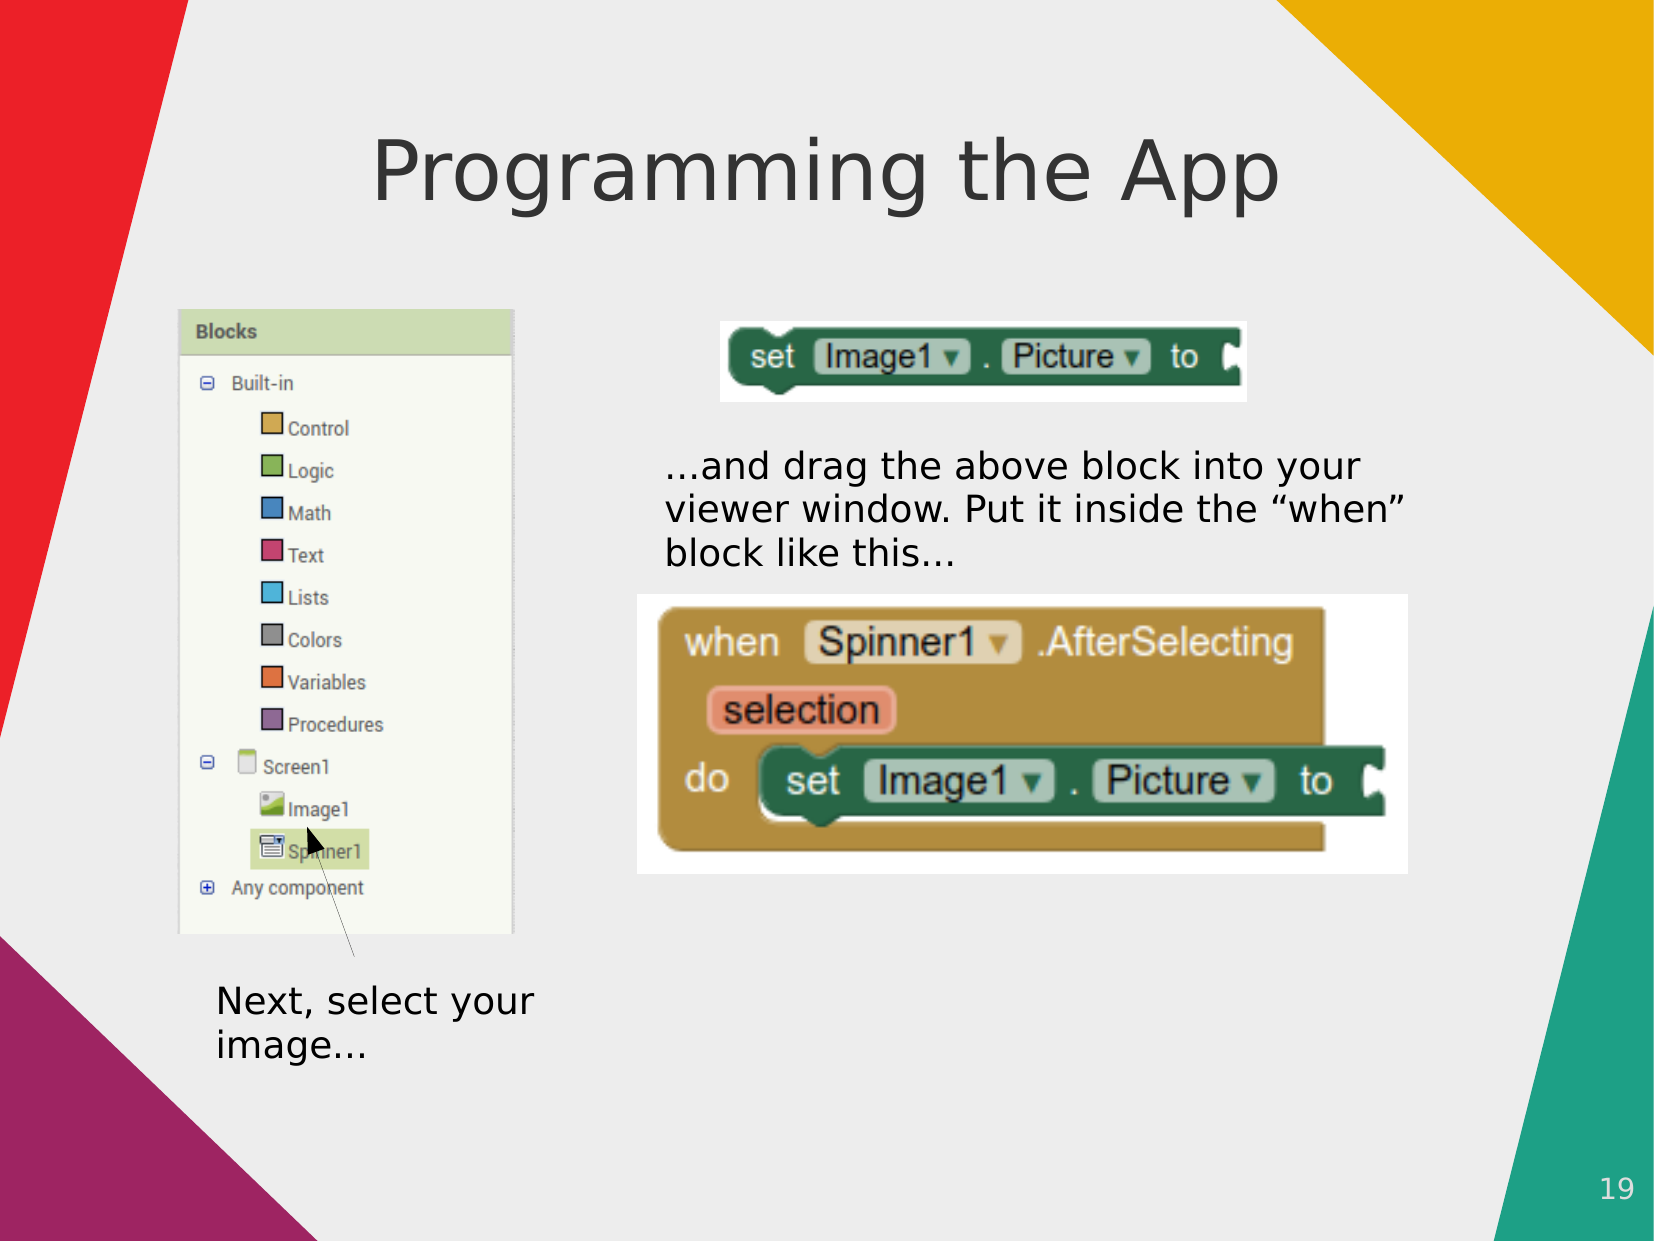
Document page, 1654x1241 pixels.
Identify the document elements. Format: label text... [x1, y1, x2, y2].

picture [177, 309, 515, 934]
text_box ...and drag the above block into your viewer window. Put it inside the “when” block like this... [649, 437, 1430, 626]
picture [720, 321, 1247, 402]
text_box Next, select your image... [200, 972, 579, 1075]
picture [637, 594, 1408, 875]
title Programming the App [114, 73, 1539, 271]
